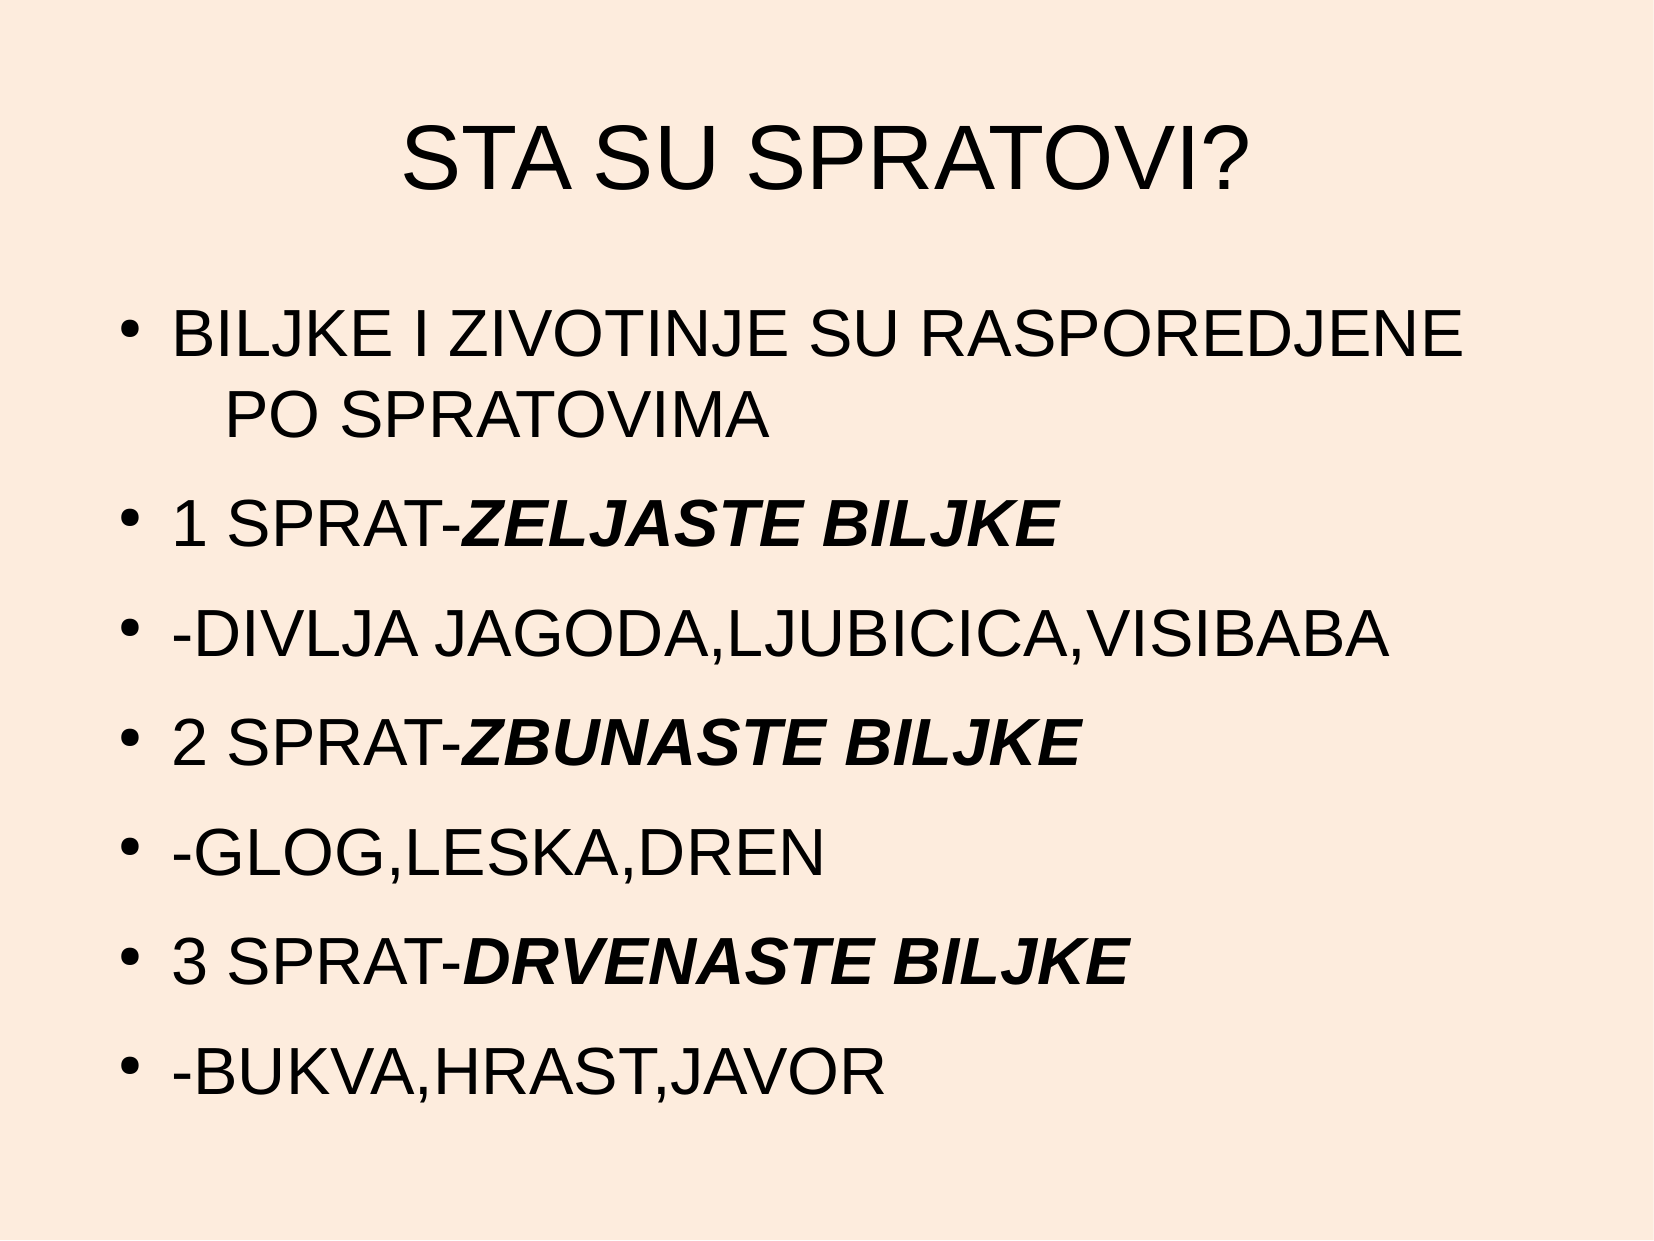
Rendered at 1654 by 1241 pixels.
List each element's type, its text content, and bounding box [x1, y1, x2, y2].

title STA SU SPRATOVI? [82, 56, 1571, 250]
list BILJKE I ZIVOTINJE SU RASPOREDJENE PO SPRATOVIMA 1 SPRAT-ZELJASTE BILJKE -DIVLJA JAGODA,LJUBICICA,VISIBABA 2 SPRAT-ZBUNASTE BILJKE -GLOG,LESKA,DREN 3 SPRAT-DRVENASTE BILJKE -BUKVA,HRAST,JAVOR [82, 290, 1571, 1109]
